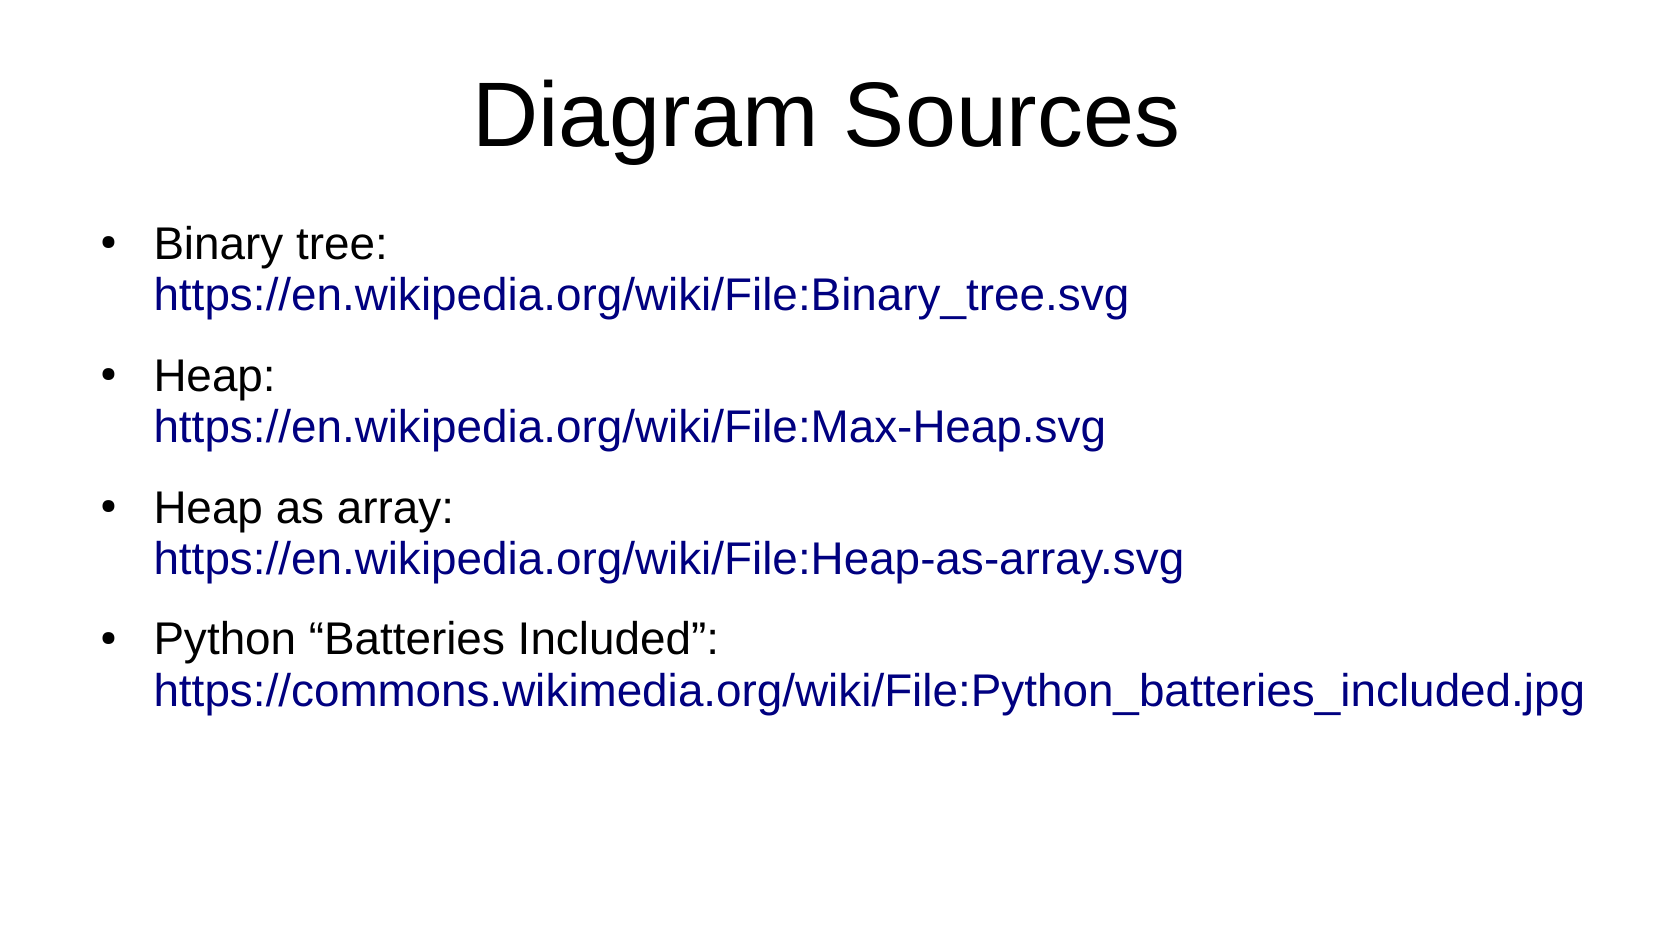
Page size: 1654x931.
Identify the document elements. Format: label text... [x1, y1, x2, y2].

title Diagram Sources [82, 37, 1571, 193]
list Binary tree: https://en.wikipedia.org/wiki/File:Binary_tree.svg Heap: https://en.wikipedia.org/wiki/File:Max-Heap.svg Heap as array: https://en.wikipedia.org/wiki/File:Heap-as-array.svg Python “Batteries Included”: https://commons.wikimedia.org/wiki/File:Python_batteries_included.jpg [82, 217, 1606, 758]
